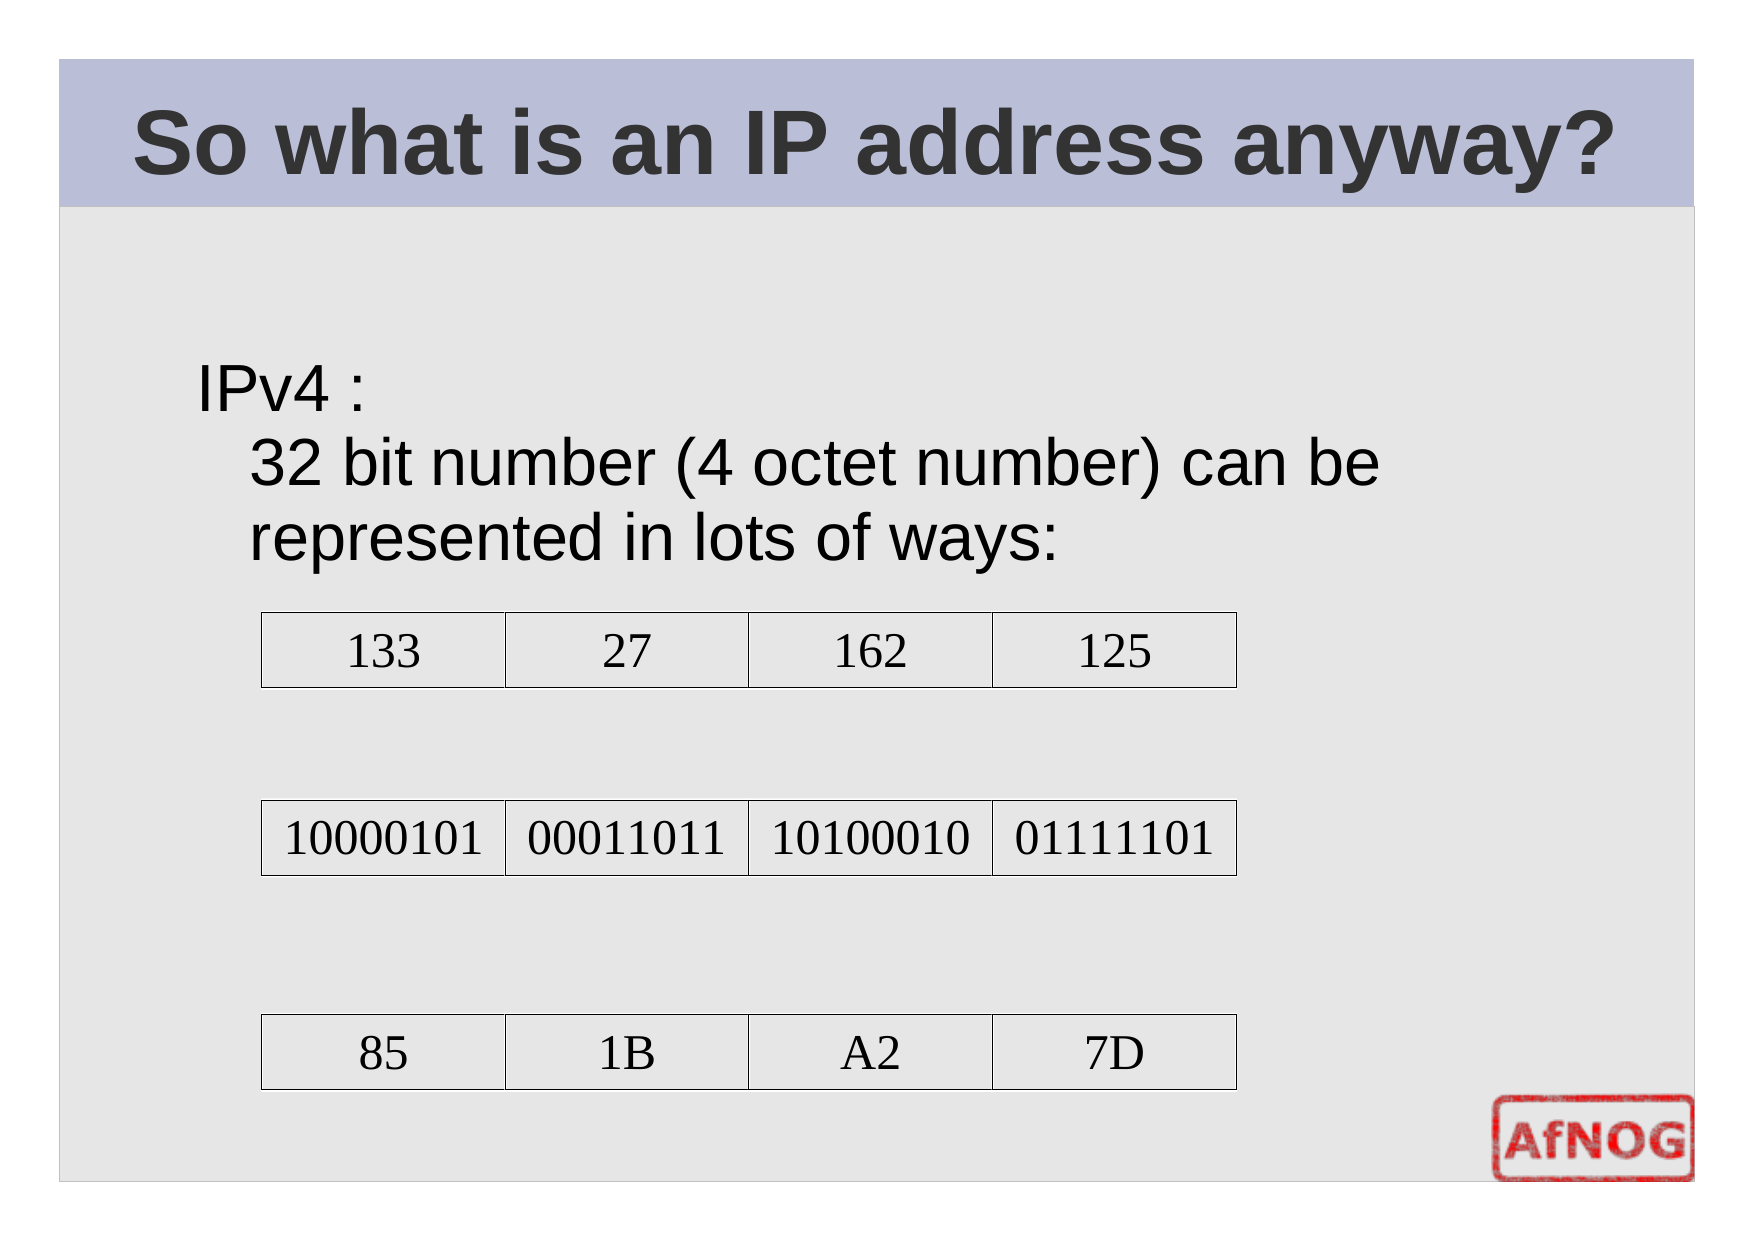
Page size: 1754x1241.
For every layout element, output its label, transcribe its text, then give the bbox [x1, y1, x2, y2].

picture [1490, 1092, 1695, 1182]
list IPv4 : 32 bit number (4 octet number) can be represented in lots of ways: [179, 350, 1603, 621]
text_box 7D [992, 1014, 1237, 1090]
text_box 85 [261, 1014, 504, 1090]
text_box 125 [992, 612, 1237, 688]
text_box A2 [748, 1014, 991, 1090]
text_box 162 [748, 612, 991, 688]
text_box 10100010 [748, 800, 991, 876]
title So what is an IP address anyway? [59, 48, 1695, 237]
text_box 01111101 [992, 800, 1237, 876]
text_box 1B [505, 1014, 747, 1090]
text_box 133 [261, 612, 504, 688]
text_box 10000101 [261, 800, 504, 876]
text_box 00011011 [505, 800, 747, 876]
text_box 27 [505, 612, 747, 688]
